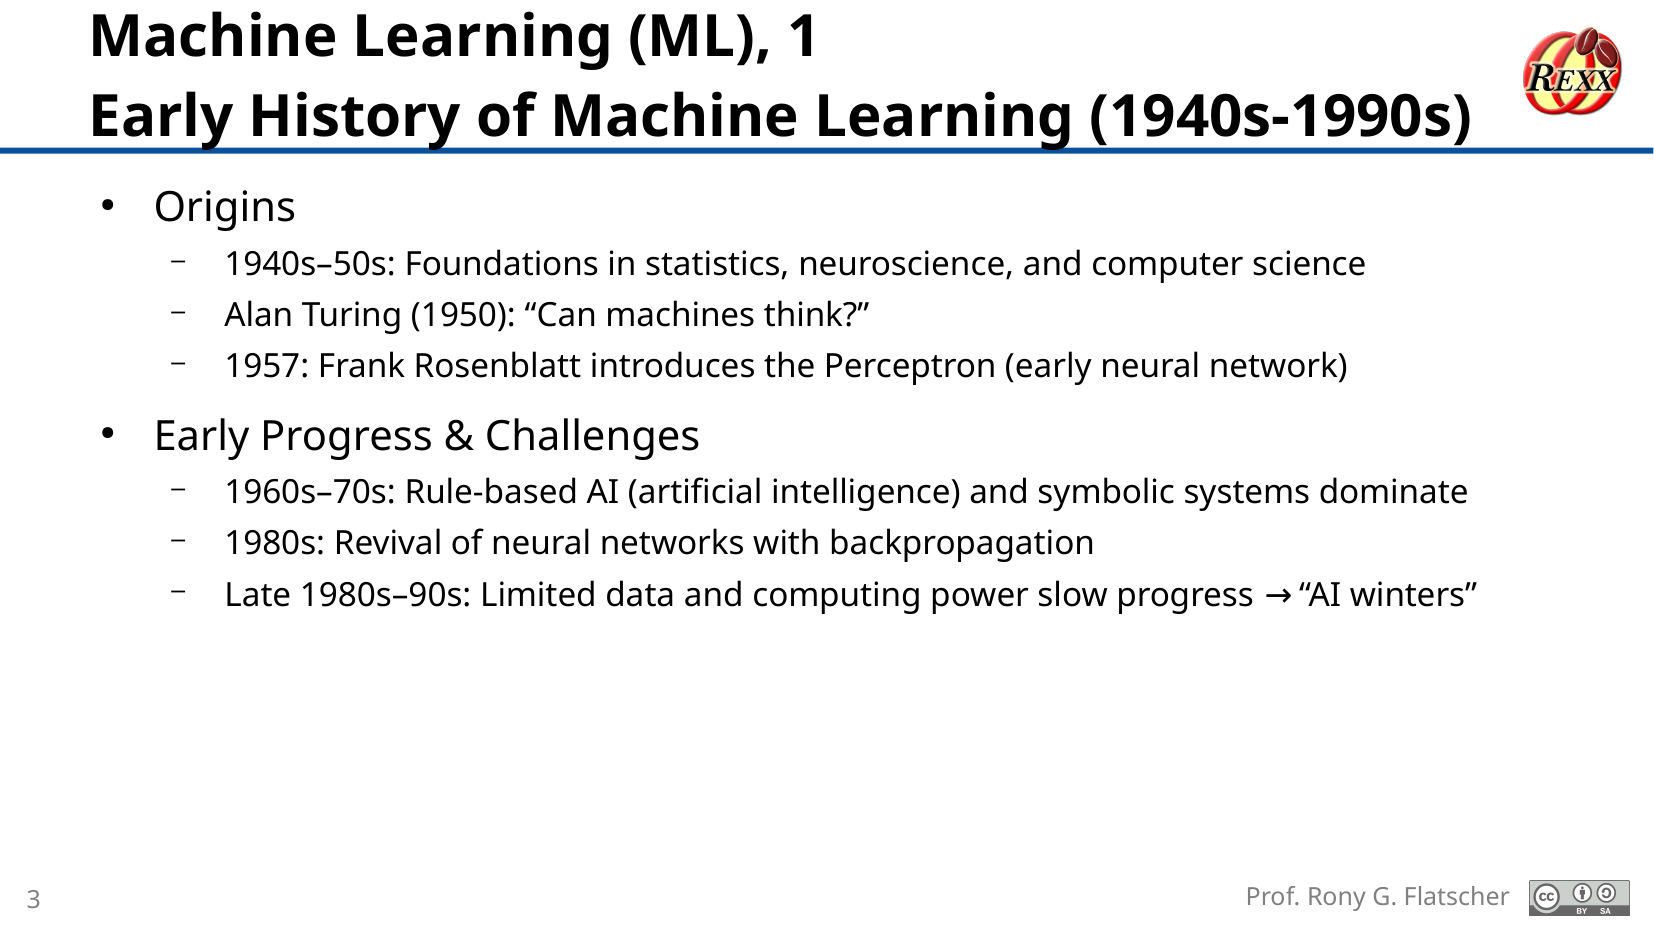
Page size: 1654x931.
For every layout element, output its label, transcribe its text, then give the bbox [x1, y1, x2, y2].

list Origins 1940s–50s: Foundations in statistics, neuroscience, and computer science Alan Turing (1950): “Can machines think?” 1957: Frank Rosenblatt introduces the Perceptron (early neural network) Early Progress & Challenges 1960s–70s: Rule-based AI (artificial intelligence) and symbolic systems dominate 1980s: Revival of neural networks with backpropagation Late 1980s–90s: Limited data and computing power slow progress → “AI winters” [82, 177, 1631, 857]
title Machine Learning (ML), 1 Early History of Machine Learning (1940s-1990s) [29, 0, 1654, 150]
